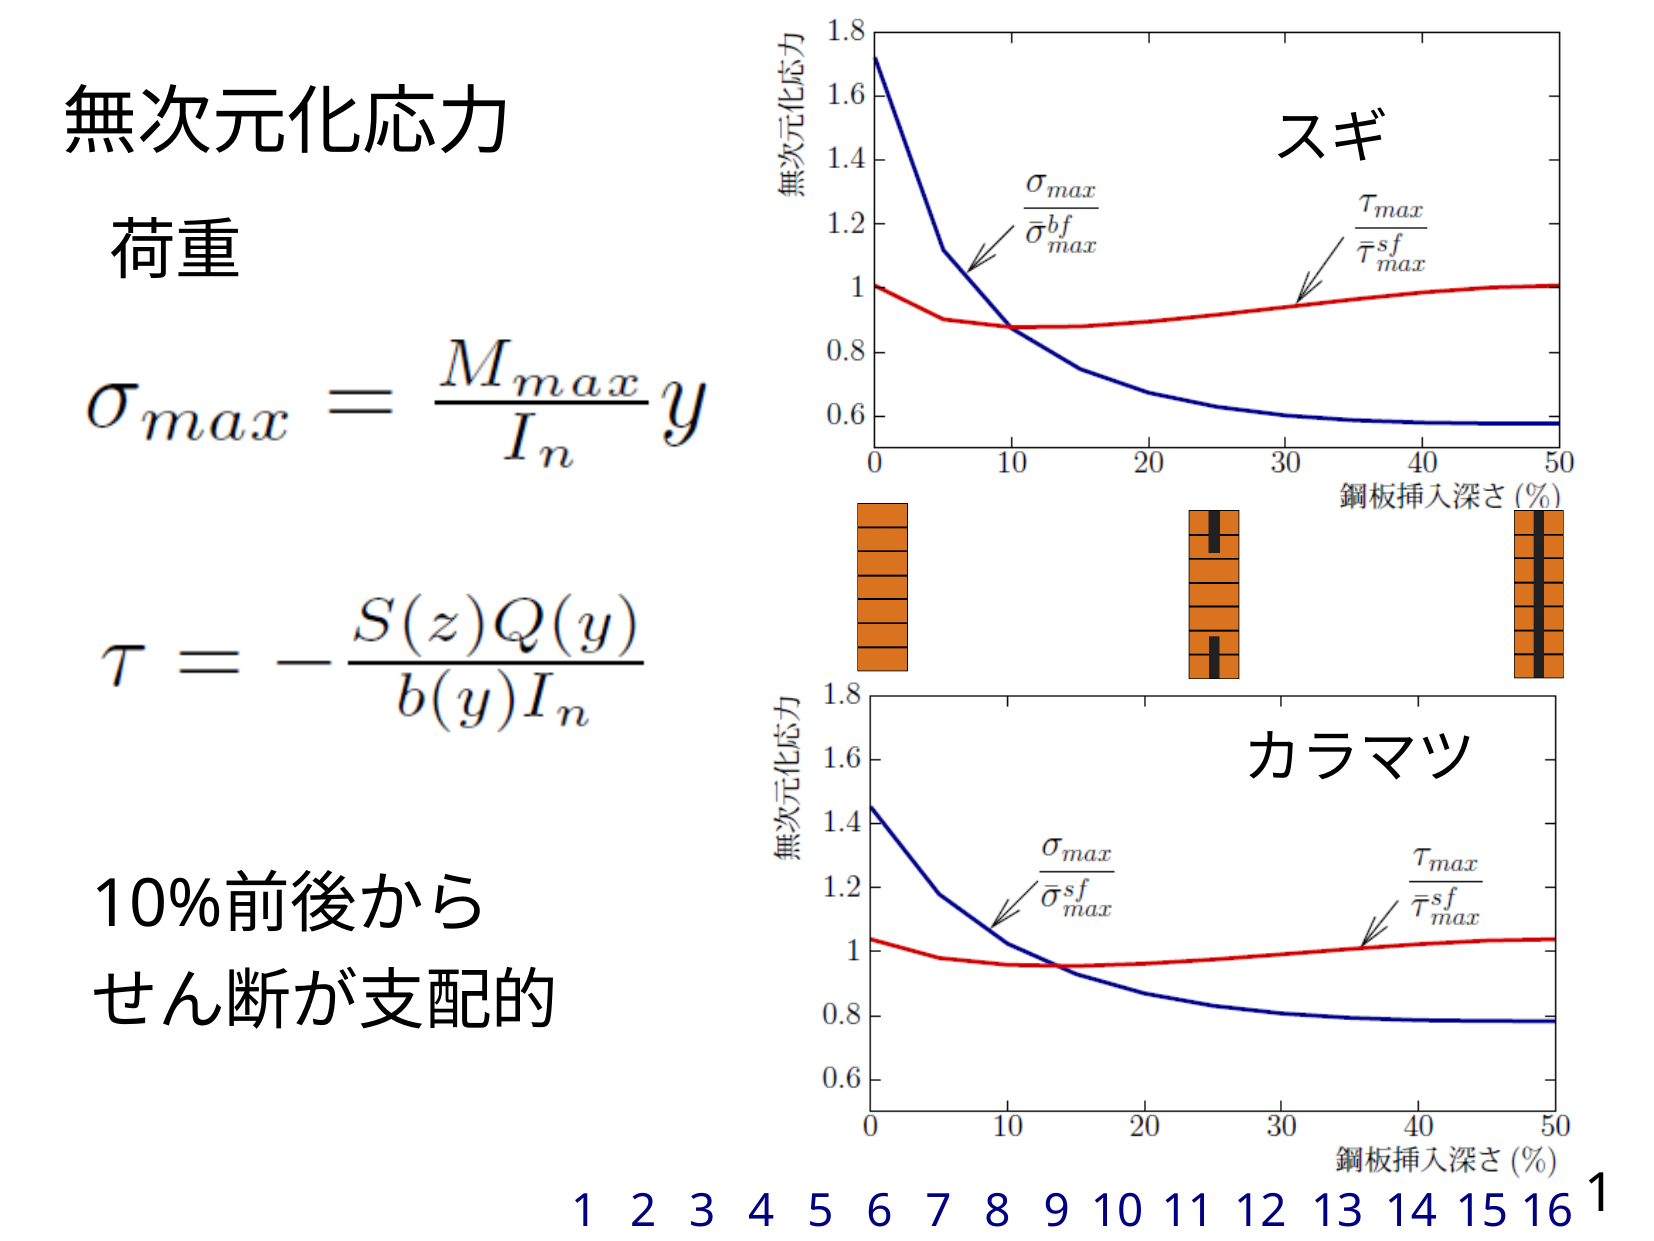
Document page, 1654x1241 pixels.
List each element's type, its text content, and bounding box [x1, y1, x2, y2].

text_box カラマツ [1240, 708, 1506, 798]
text_box 無次元化応力 [59, 59, 532, 159]
text_box 6 [863, 1175, 922, 1238]
text_box 11 [1158, 1175, 1231, 1238]
text_box 1 [568, 1175, 628, 1238]
text_box 13 [1308, 1175, 1371, 1238]
text_box 10 [1087, 1175, 1158, 1238]
text_box 7 [922, 1175, 981, 1238]
text_box 10%前後から せん断が支配的 [88, 847, 591, 1022]
text_box 12 [1231, 1175, 1294, 1238]
text_box 荷重P=140kN [106, 193, 508, 283]
text_box 5 [804, 1175, 863, 1238]
picture [70, 294, 750, 508]
text_box 2 [628, 1175, 686, 1238]
text_box 8 [981, 1175, 1040, 1238]
picture [755, 5, 1620, 1217]
text_box 16 [1517, 1175, 1580, 1238]
text_box 15 [1452, 1175, 1515, 1238]
picture [82, 531, 674, 780]
text_box スギ [1269, 88, 1418, 167]
text_box 3 [686, 1175, 745, 1238]
text_box 14 [1581, 1151, 1642, 1225]
text_box 14 [1381, 1175, 1444, 1238]
text_box 9 [1040, 1175, 1087, 1238]
text_box 4 [745, 1175, 804, 1238]
